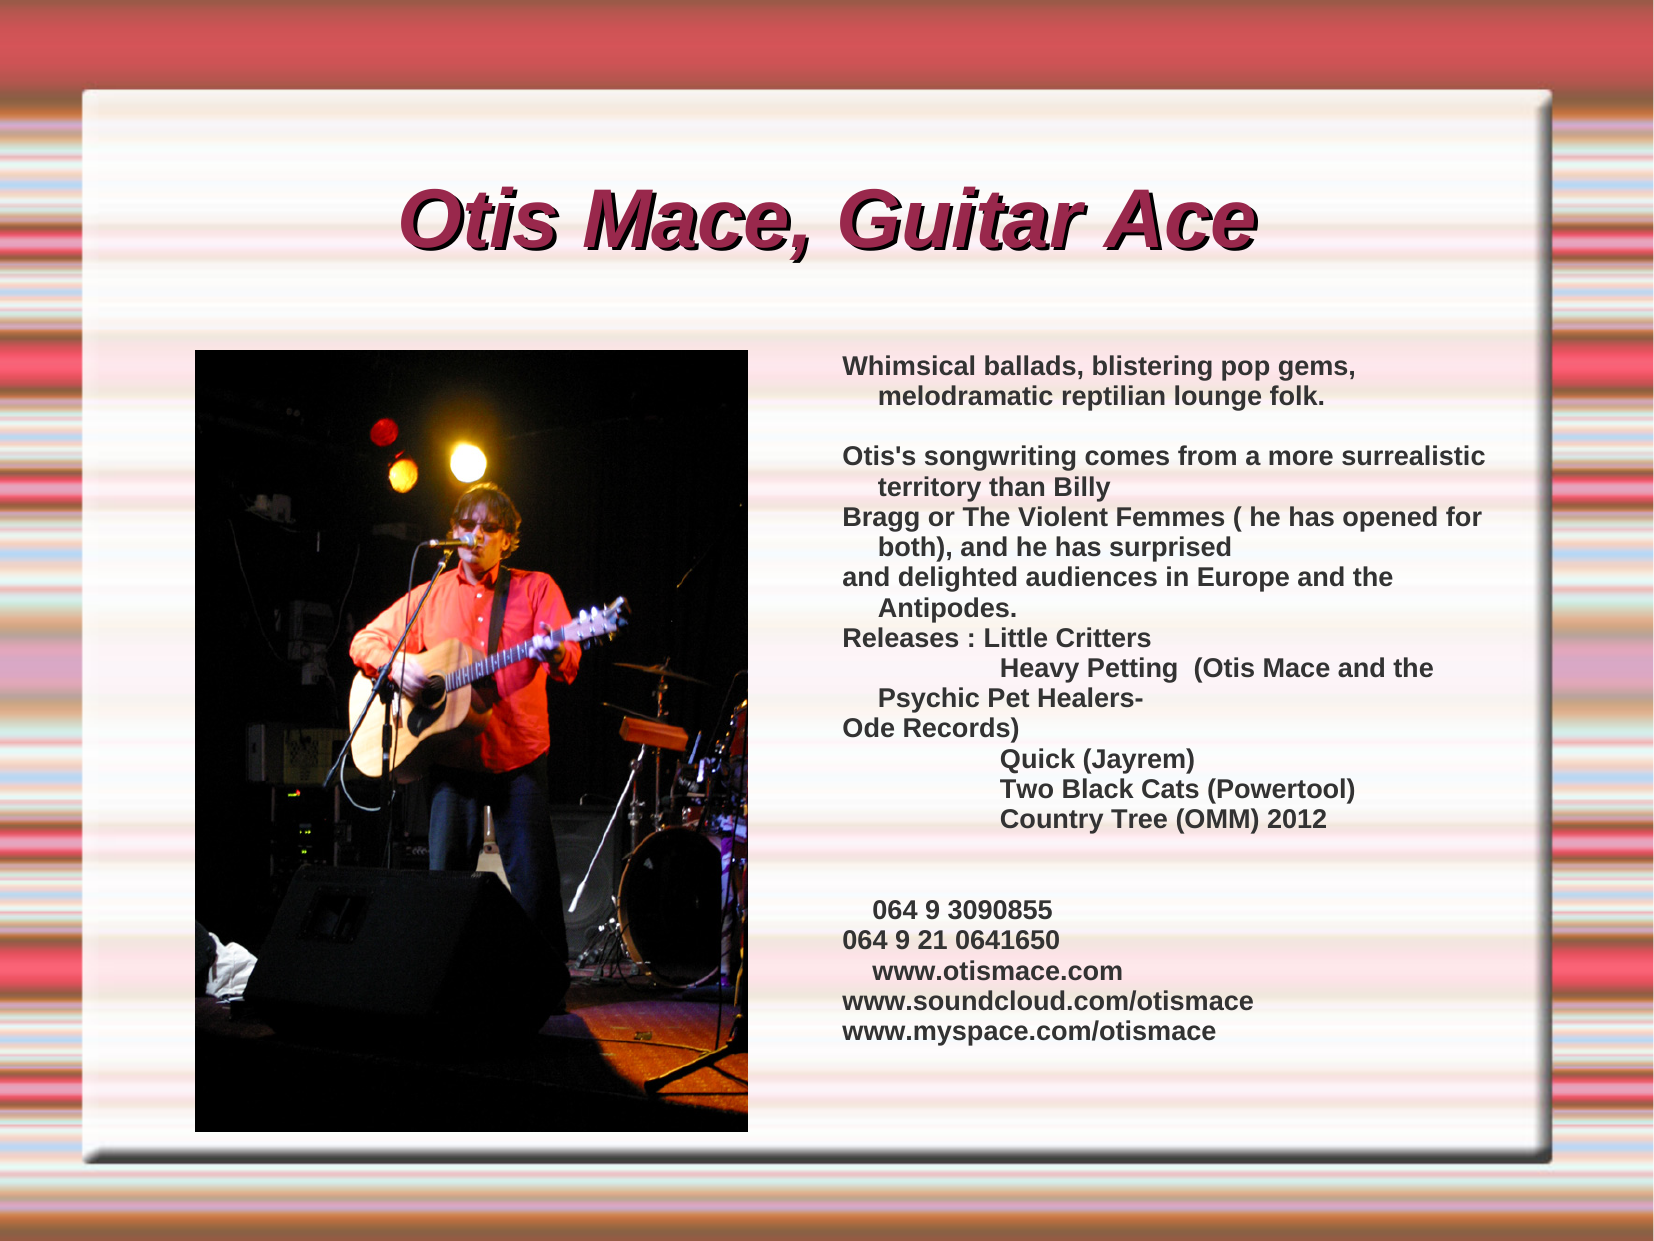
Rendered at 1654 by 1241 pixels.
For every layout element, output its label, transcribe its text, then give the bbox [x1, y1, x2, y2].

picture [0, 0, 1654, 1241]
title Otis Mace, Guitar Ace [121, 114, 1534, 322]
list Whimsical ballads, blistering pop gems, melodramatic reptilian lounge folk. Otis's songwriting comes from a more surrealistic territory than Billy Bragg or The Violent Femmes ( he has opened for both), and he has surprised and delighted audiences in Europe and the Antipodes. Releases : Little Critters Heavy Petting (Otis Mace and the Psychic Pet Healers- Ode Records) Quick (Jayrem) Two Black Cats (Powertool) Country Tree (OMM) 2012 064 9 3090855 064 9 21 0641650 www.otismace.com www.soundcloud.com/otismace www.myspace.com/otismace [842, 350, 1517, 1188]
